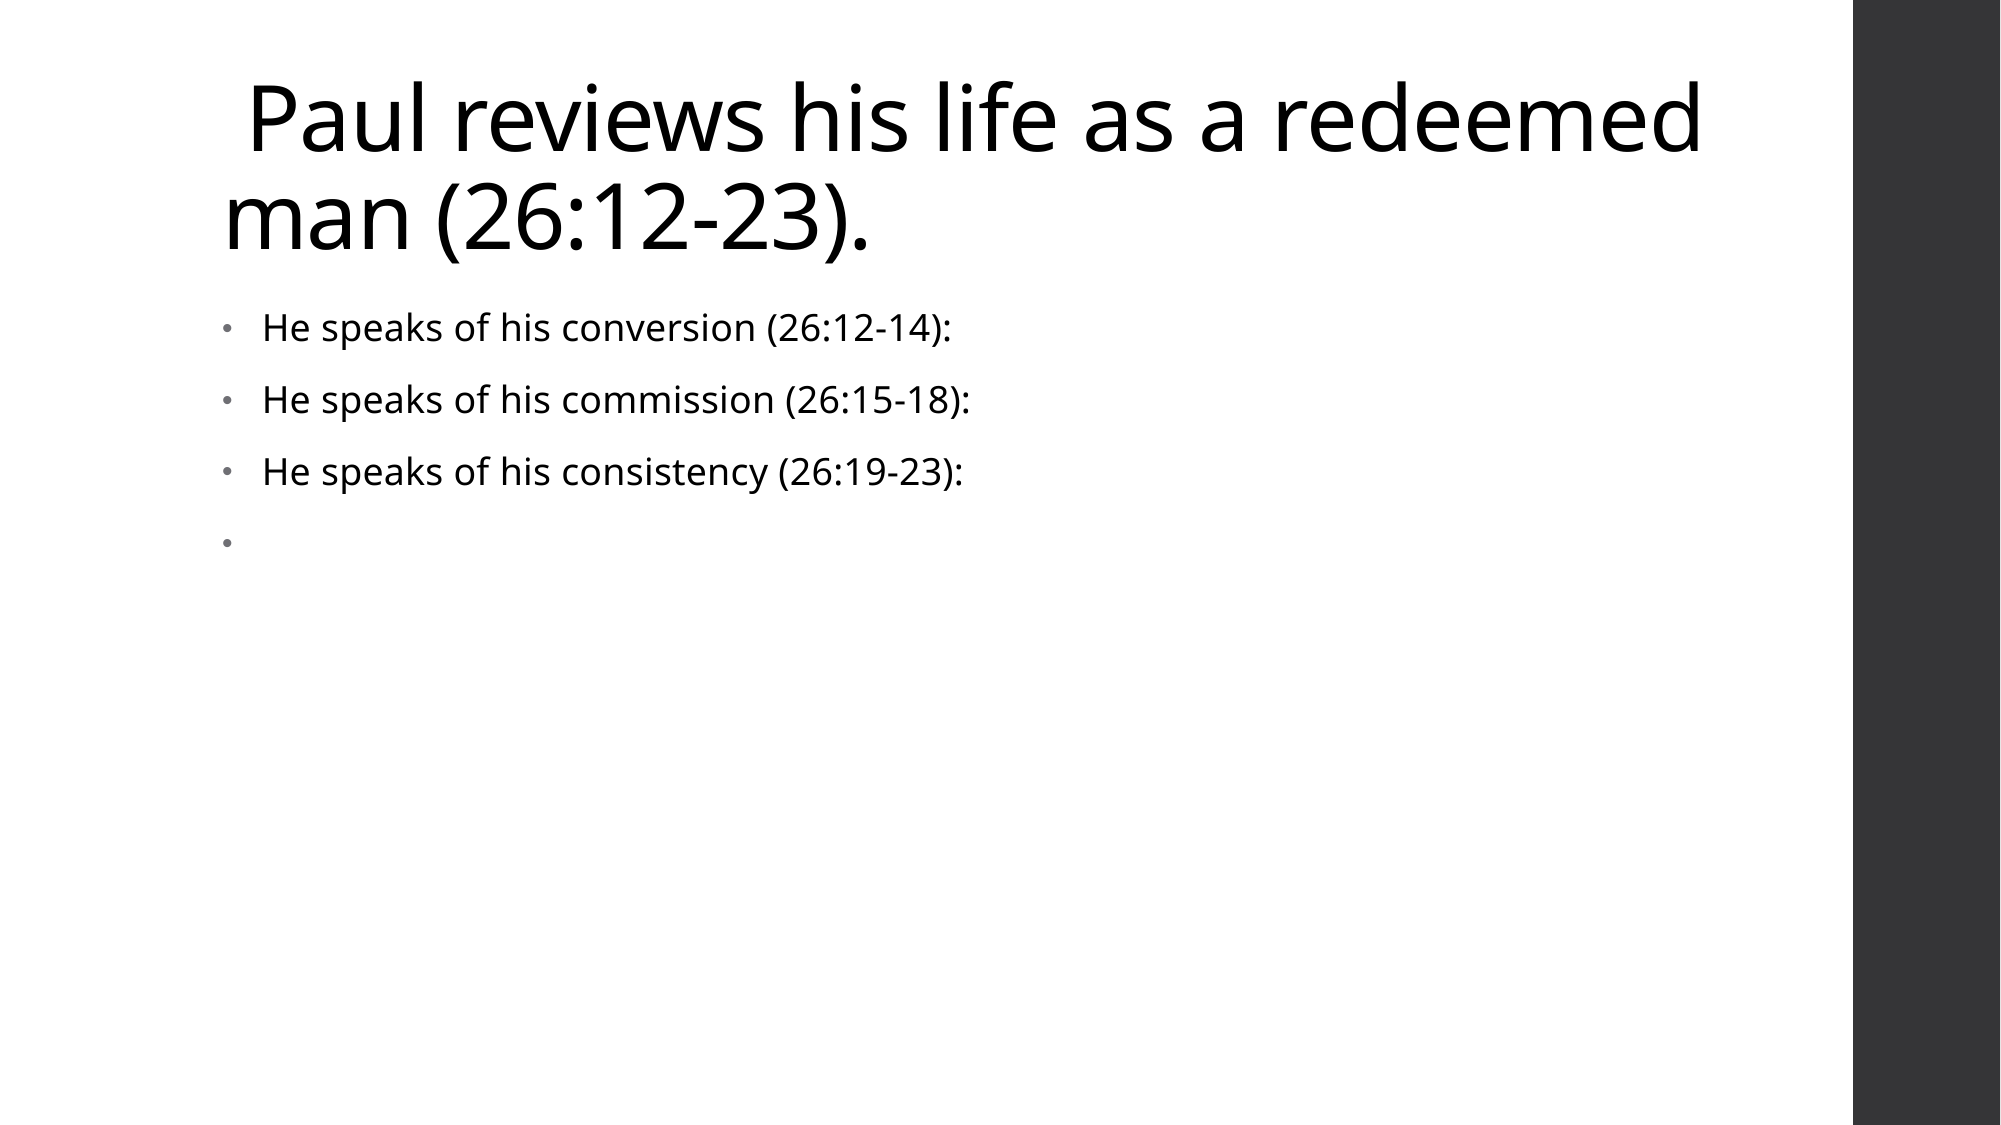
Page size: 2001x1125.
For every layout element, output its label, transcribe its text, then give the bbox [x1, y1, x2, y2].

list He speaks of his conversion (26:12-14): He speaks of his commission (26:15-18): He speaks of his consistency (26:19-23): [206, 299, 1617, 1014]
title Paul reviews his life as a redeemed man (26:12-23). [206, 60, 1797, 278]
